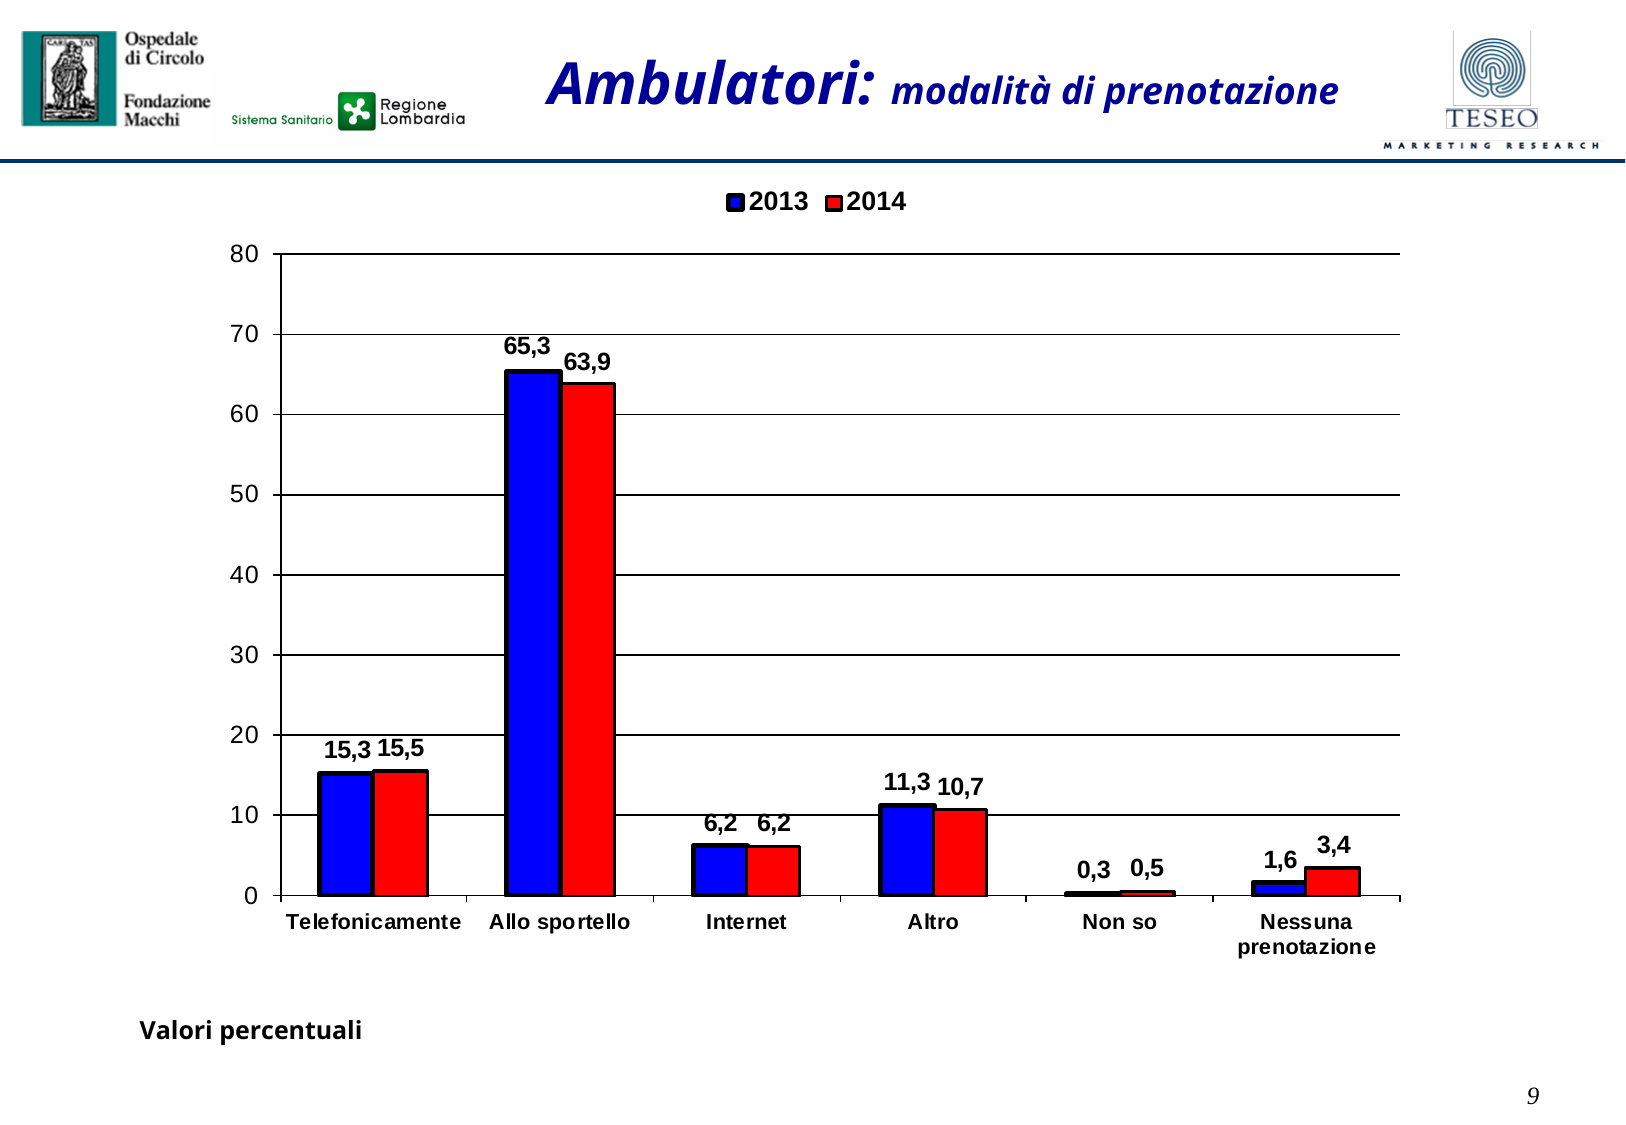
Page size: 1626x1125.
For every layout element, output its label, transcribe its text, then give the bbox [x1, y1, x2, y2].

text_box Valori percentuali [80, 999, 423, 1060]
text_box Ambulatori: modalità di prenotazione [328, 18, 1561, 144]
picture [21, 31, 483, 149]
picture [1381, 31, 1604, 149]
picture [221, 168, 1403, 1024]
